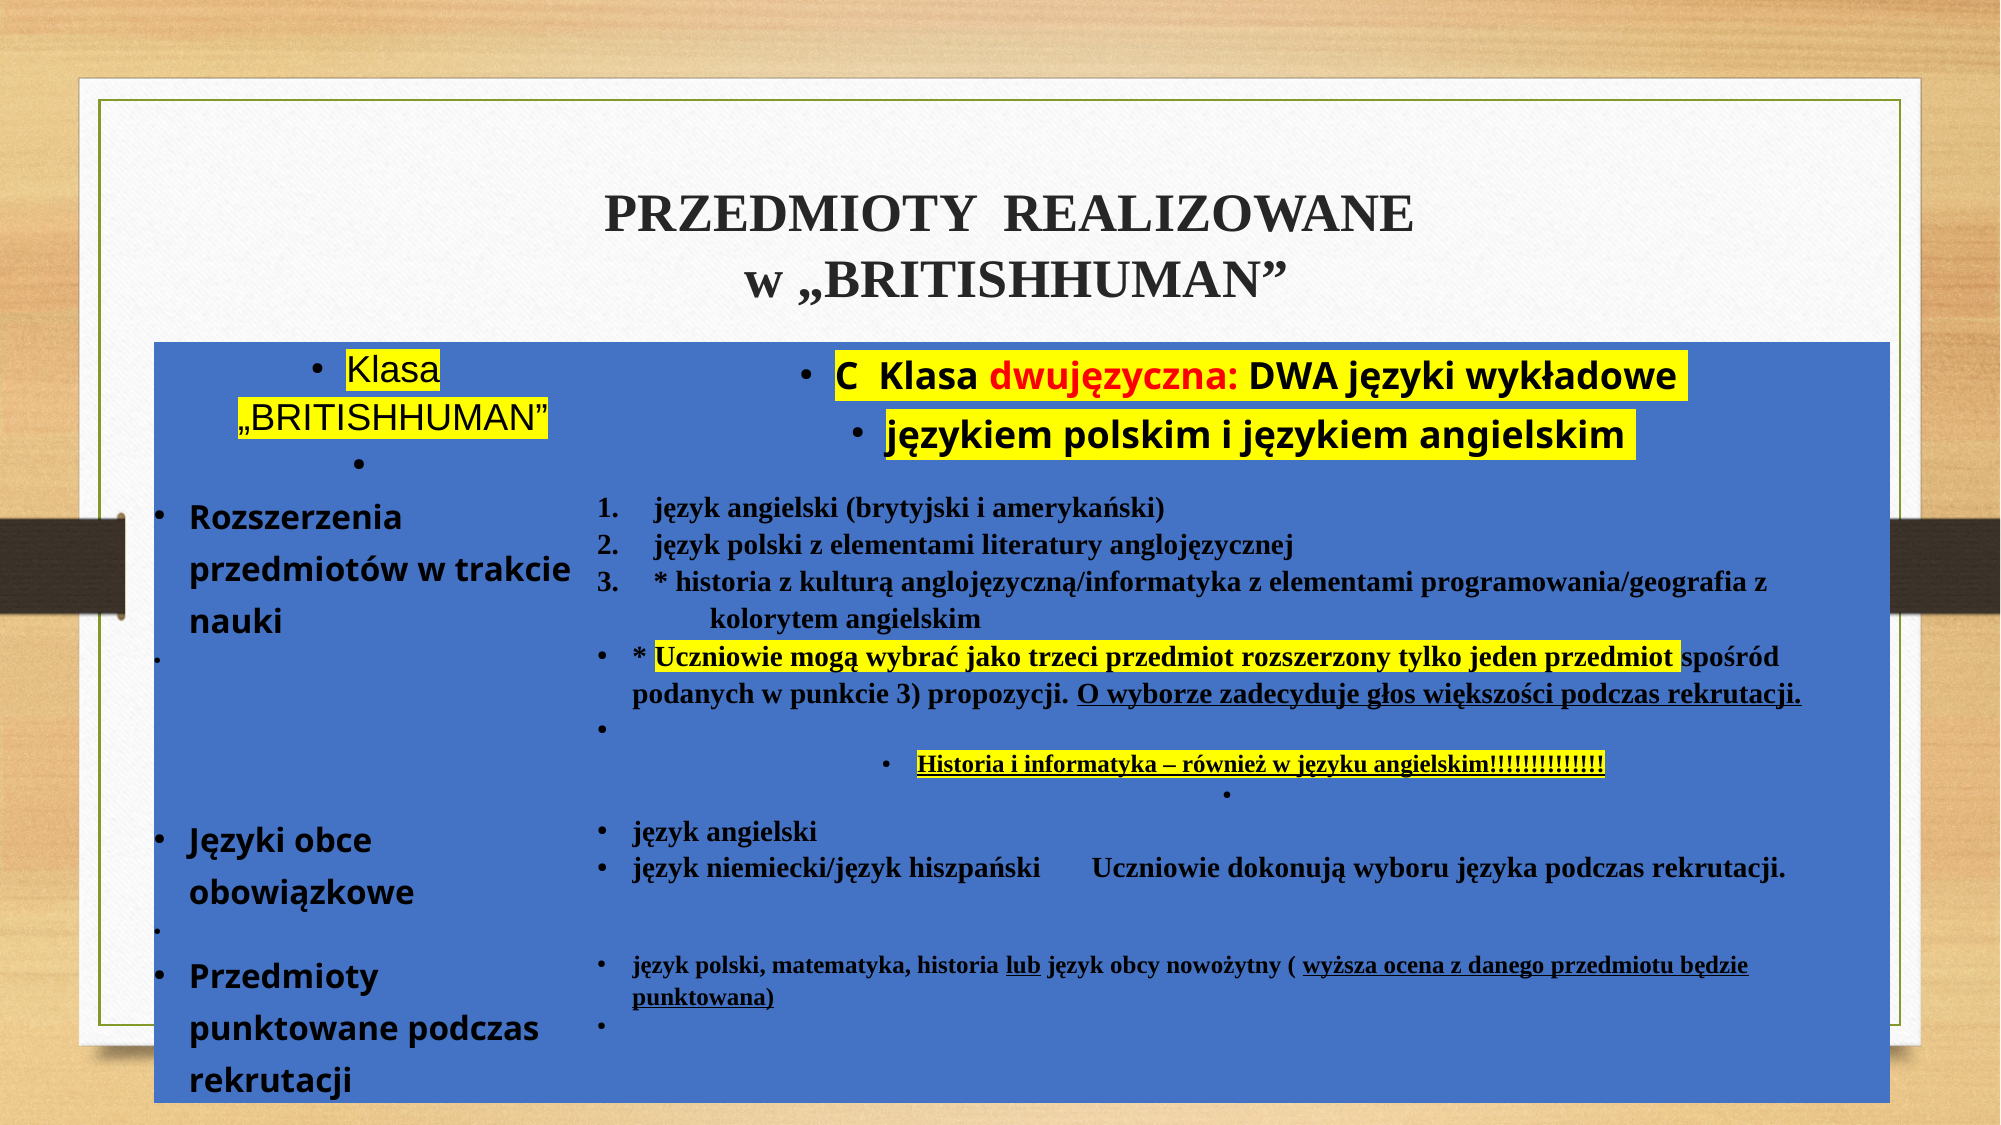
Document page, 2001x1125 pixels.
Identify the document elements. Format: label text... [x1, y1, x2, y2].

table_cell język polski, matematyka, historia lub język obcy nowożytny ( wyższa ocena z danego przedmiotu będzie punktowana) [597, 947, 1890, 1103]
table_header Klasa „BRITISHHUMAN” [154, 342, 597, 487]
table_cell Przedmioty punktowane podczas rekrutacji [154, 947, 597, 1103]
table_cell język angielski (brytyjski i amerykański) język polski z elementami literatury anglojęzycznej * historia z kulturą anglojęzyczną/informatyka z elementami programowania/geografia z kolorytem angielskim * Uczniowie mogą wybrać jako trzeci przedmiot rozszerzony tylko jeden przedmiot spośród podanych w punkcie 3) propozycji. O wyborze zadecyduje głos większości podczas rekrutacji. Historia i informatyka – również w języku angielskim!!!!!!!!!!!!!! [597, 487, 1890, 810]
table_header C Klasa dwujęzyczna: DWA języki wykładowe językiem polskim i językiem angielskim [597, 342, 1890, 487]
table_cell język angielski język niemiecki/język hiszpański Uczniowie dokonują wyboru języka podczas rekrutacji. [597, 810, 1890, 947]
table_cell Języki obce obowiązkowe [154, 810, 597, 947]
table_cell Rozszerzenia przedmiotów w trakcie nauki [154, 487, 597, 810]
title PRZEDMIOTY REALIZOWANE w „BRITISHHUMAN” [232, 161, 1788, 318]
